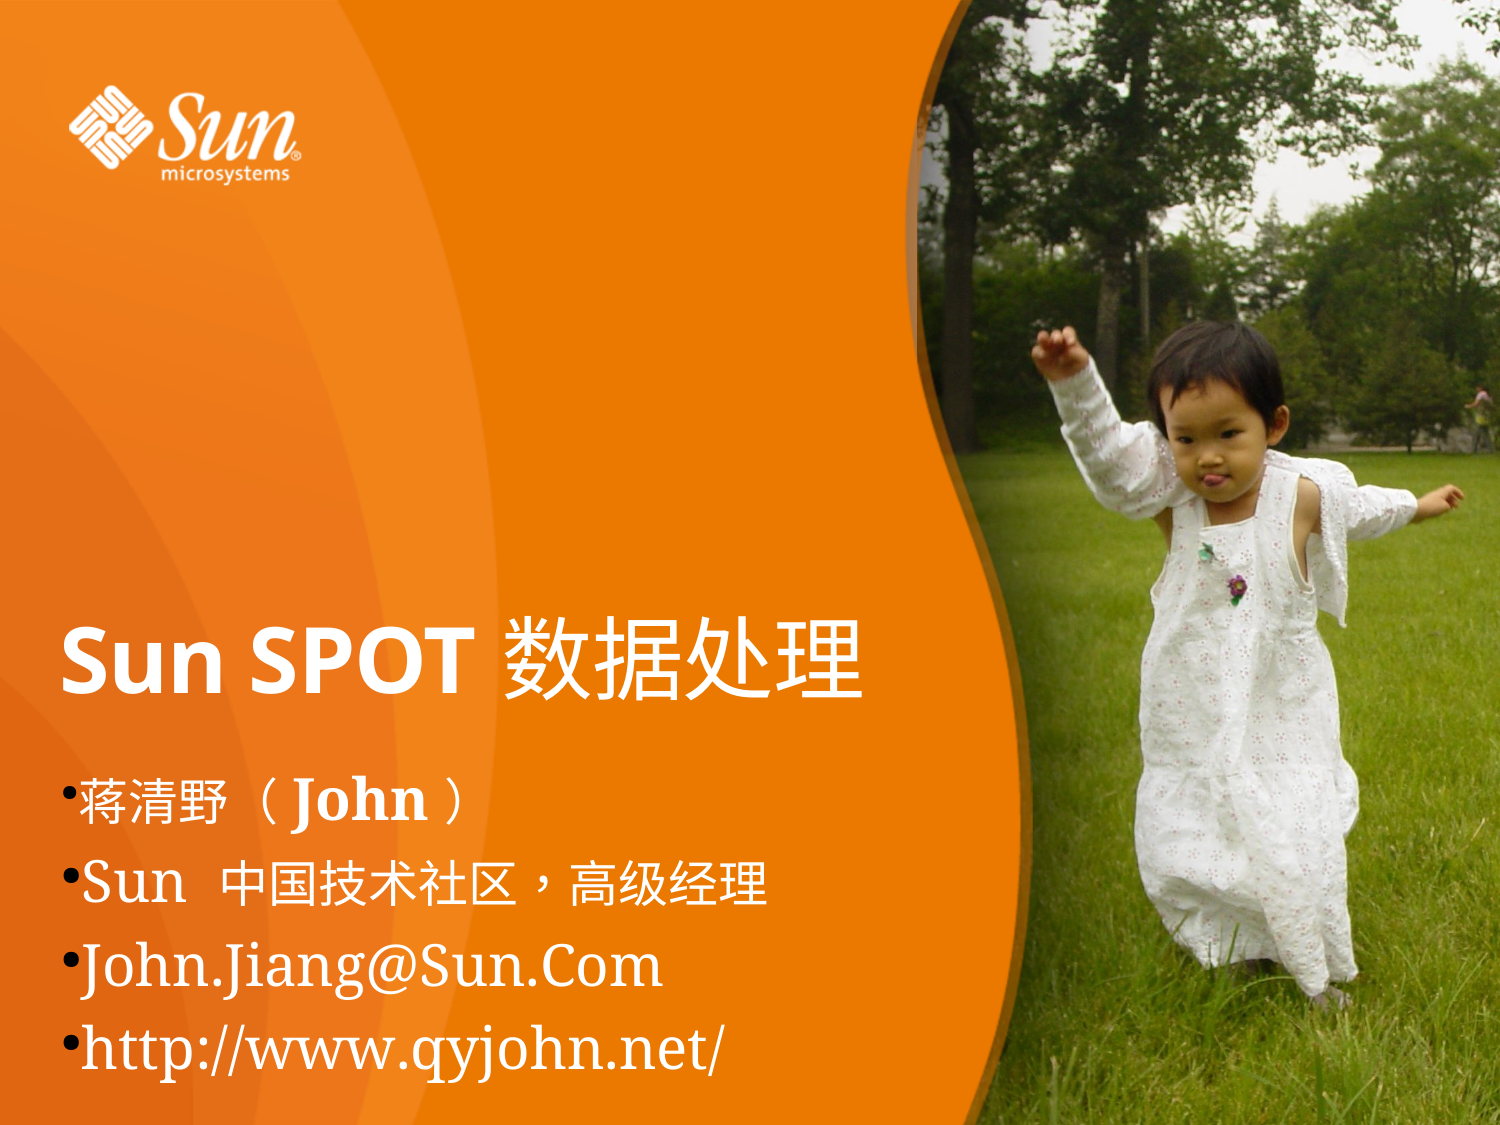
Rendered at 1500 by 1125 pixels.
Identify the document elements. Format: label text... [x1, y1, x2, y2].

title Sun SPOT数据处理 [59, 470, 1034, 716]
list 蒋清野（John） Sun 中国技术社区，高级经理 John.Jiang@Sun.Com http://www.qyjohn.net/ [60, 766, 1051, 1049]
picture [0, 0, 1500, 1125]
